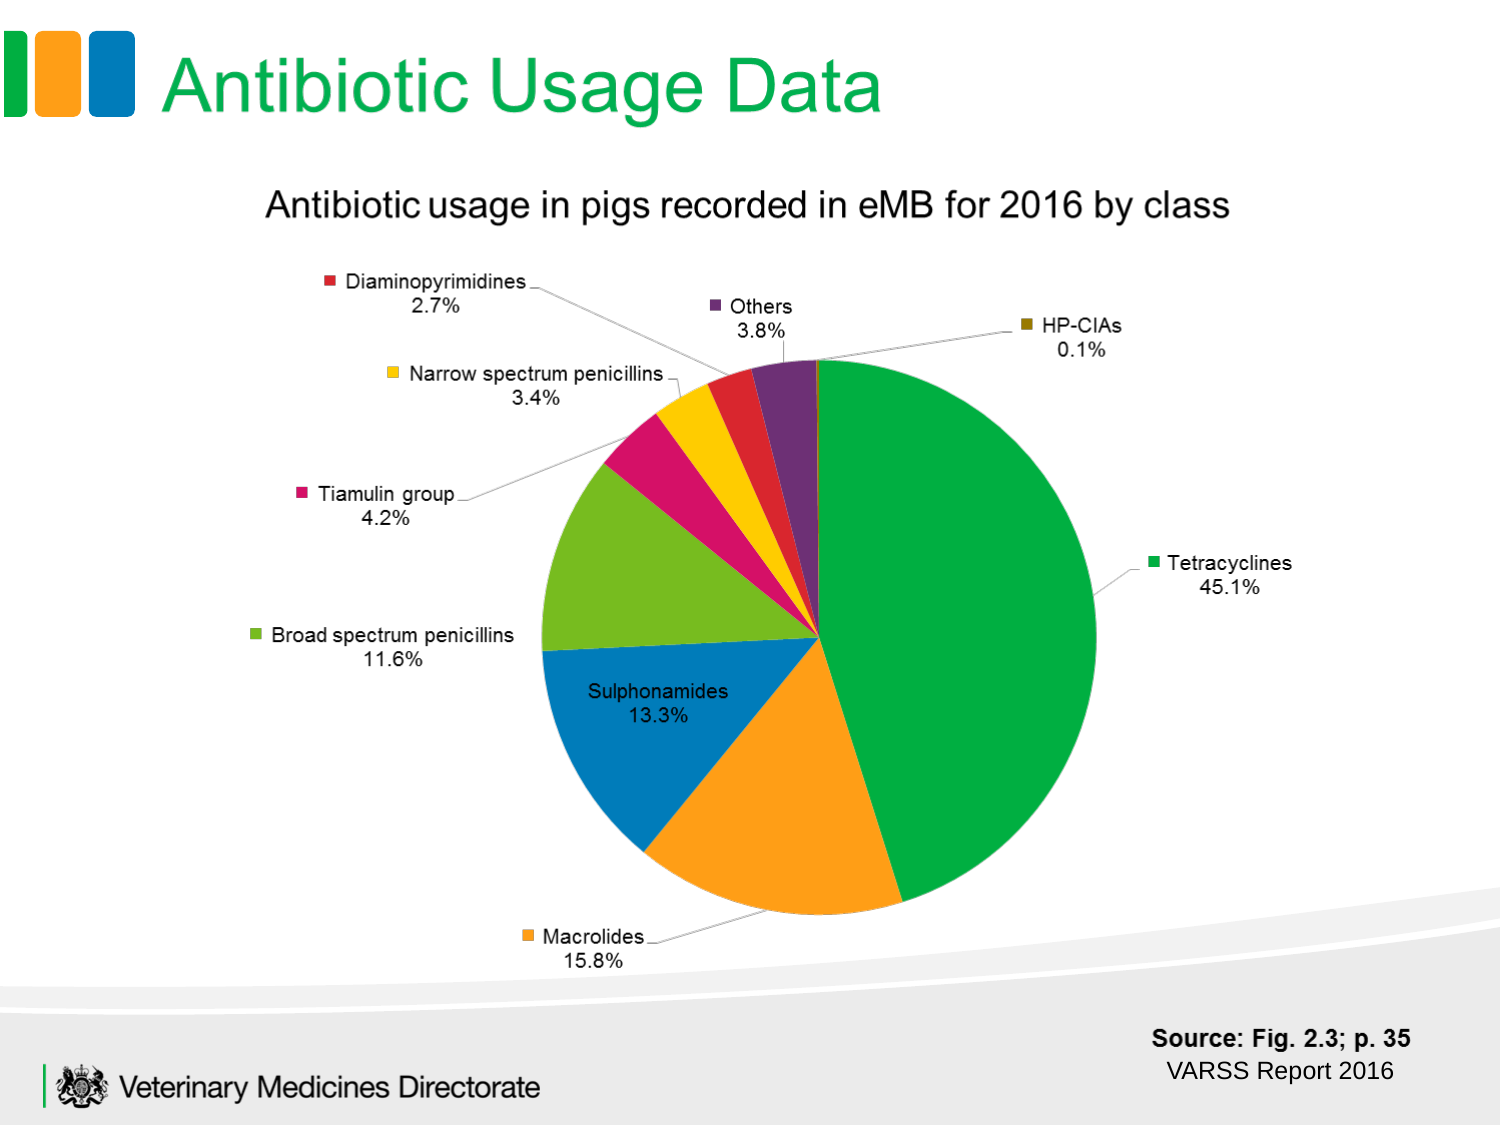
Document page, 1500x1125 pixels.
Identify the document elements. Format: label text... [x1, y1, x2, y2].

picture [0, 16, 1500, 1109]
text_box VARSS Report 2016 [1151, 1046, 1412, 1093]
